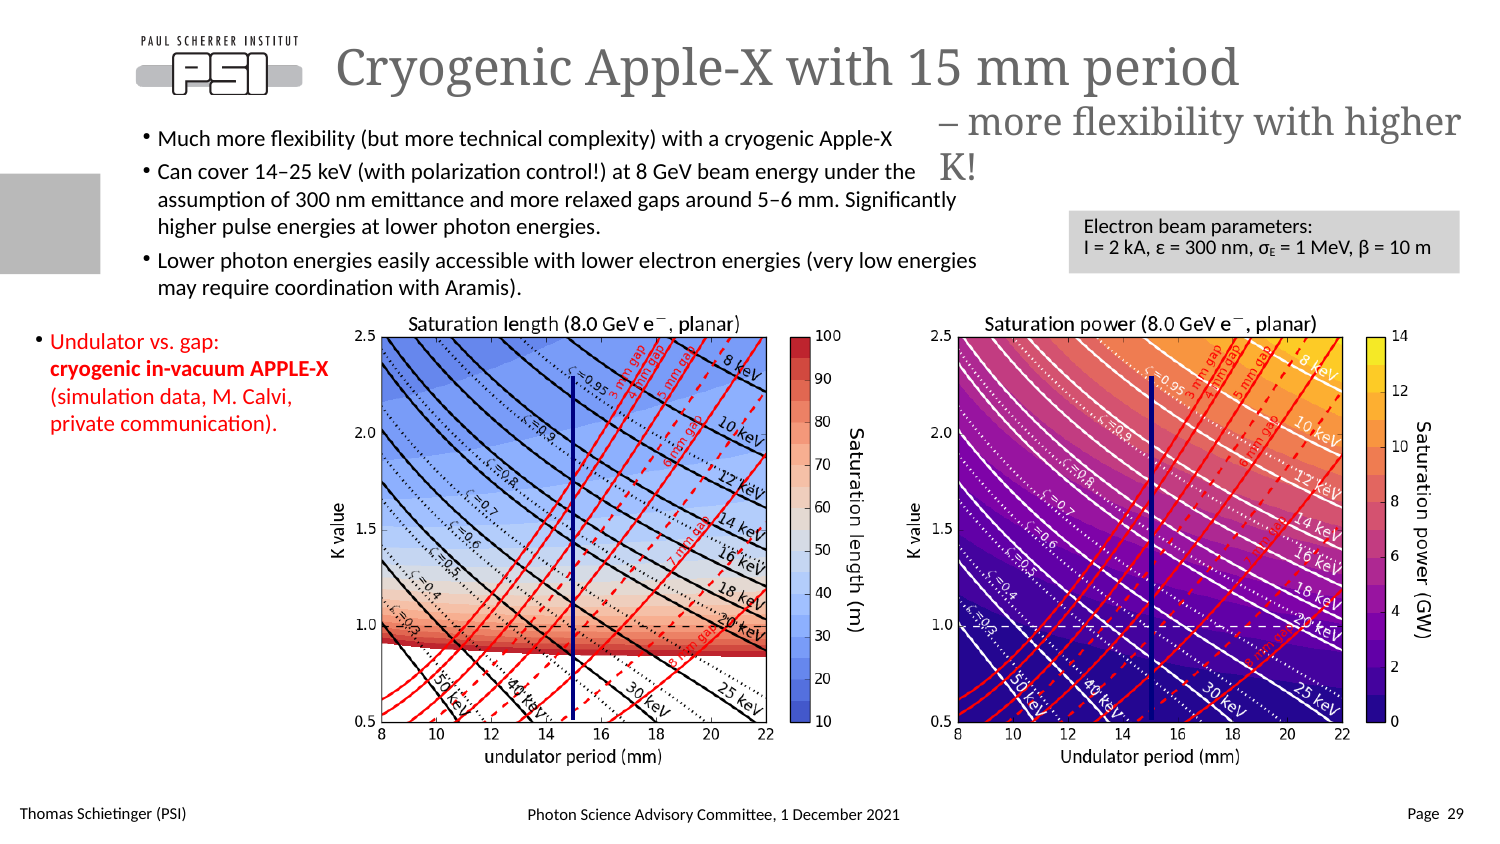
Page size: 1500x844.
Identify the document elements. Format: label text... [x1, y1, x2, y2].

title Cryogenic Apple-X with 15 mm period [334, 35, 1313, 98]
list Much more flexibility (but more technical complexity) with a cryogenic Apple-X Can cover 14–25 keV (with polarization control!) at 8 GeV beam energy under the assumption of 300 nm emittance and more relaxed gaps around 5–6 mm. Significantly higher pulse energies at lower photon energies. Lower photon energies easily accessible with lower electron energies (very low energies may require coordination with Aramis). [135, 123, 1002, 307]
text_box Electron beam parameters: I = 2 kA, ε = 300 nm, σE = 1 MeV, β = 10 m [1068, 210, 1460, 274]
title – more flexibility with higher K! [939, 98, 1483, 146]
list Undulator vs. gap: cryogenic in-vacuum APPLE-X (simulation data, M. Calvi, private communication). [27, 326, 335, 453]
picture [285, 285, 1486, 799]
